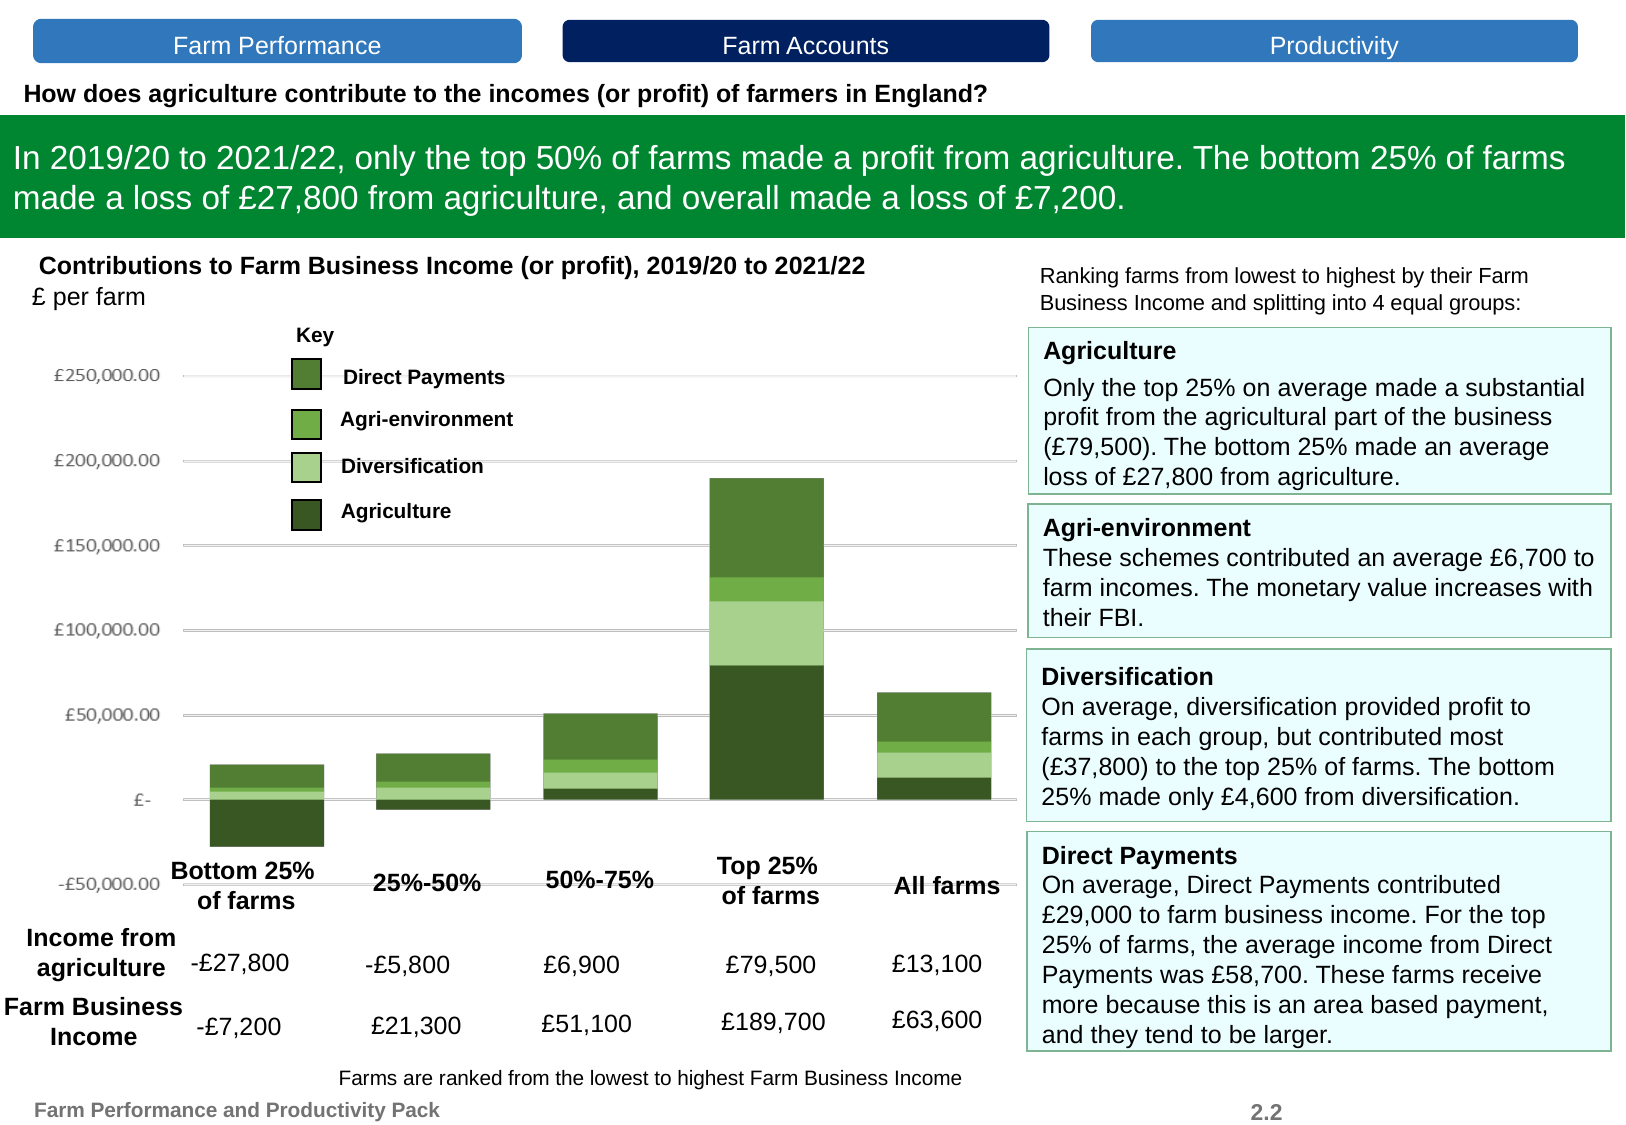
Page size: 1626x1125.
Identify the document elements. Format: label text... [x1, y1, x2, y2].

picture [0, 355, 1050, 1014]
text_box Bottom 25% of farms [151, 855, 342, 915]
text_box Farm Business Income [0, 991, 188, 1051]
text_box Agri-environment [269, 398, 585, 439]
text_box £51,100 [541, 1008, 633, 1038]
text_box £63,600 [892, 1004, 983, 1034]
text_box Farm Performance [34, 19, 521, 63]
text_box Income from agriculture [17, 922, 187, 982]
text_box Diversification On average, diversification provided profit to farms in each group, but contributed most (£37,800) to the top 25% of farms. The bottom 25% made only £4,600 from diversification. [1026, 649, 1611, 822]
text_box 2.2 [1235, 1081, 1602, 1125]
text_box All farms [894, 870, 1001, 900]
text_box Direct Payments On average, Direct Payments contributed £29,000 to farm business income. For the top 25% of farms, the average income from Direct Payments was £58,700. These farms receive more because this is an area based payment, and they tend to be larger. [1026, 831, 1611, 1052]
text_box Farm Accounts [562, 19, 1050, 63]
text_box £6,900 [543, 949, 620, 979]
text_box How does agriculture contribute to the incomes (or profit) of farmers in England? [8, 69, 1016, 115]
text_box £ per farm [16, 272, 212, 318]
text_box -£27,800 [191, 947, 290, 977]
text_box Key [276, 313, 354, 355]
text_box £21,300 [371, 1010, 462, 1040]
text_box [292, 359, 321, 389]
text_box £13,100 [892, 947, 983, 977]
text_box £189,700 [721, 1005, 826, 1035]
text_box Contributions to Farm Business Income (or profit), 2019/20 to 2021/22 [39, 250, 875, 280]
text_box -£5,800 [365, 949, 451, 979]
text_box Diversification [255, 445, 570, 486]
text_box Ranking farms from lowest to highest by their Farm Business Income and splitting into 4 equal groups: [1025, 255, 1619, 322]
text_box Agriculture [325, 490, 637, 531]
text_box 25%-50% [332, 867, 523, 897]
text_box Productivity [1091, 19, 1578, 63]
text_box 50%-75% [505, 864, 673, 894]
text_box Farms are ranked from the lowest to highest Farm Business Income [324, 1057, 1063, 1097]
text_box Farm Performance and Productivity Pack [34, 1097, 440, 1122]
text_box -£7,200 [196, 1011, 282, 1041]
text_box Top 25% of farms [673, 850, 869, 910]
text_box Direct Payments [297, 355, 551, 397]
text_box [241, 446, 553, 487]
text_box Agri-environment These schemes contributed an average £6,700 to farm incomes. The monetary value increases with their FBI. [1027, 503, 1612, 638]
text_box Agriculture Only the top 25% on average made a substantial profit from the agricultural part of the business (£79,500). The bottom 25% made an average loss of £27,800 from agriculture. [1028, 327, 1611, 494]
text_box £79,500 [726, 949, 817, 979]
text_box In 2019/20 to 2021/22, only the top 50% of farms made a profit from agriculture. The bottom 25% of farms made a loss of £27,800 from agriculture, and overall made a loss of £7,200. [0, 115, 1625, 238]
text_box [292, 500, 321, 530]
text_box [292, 410, 321, 439]
